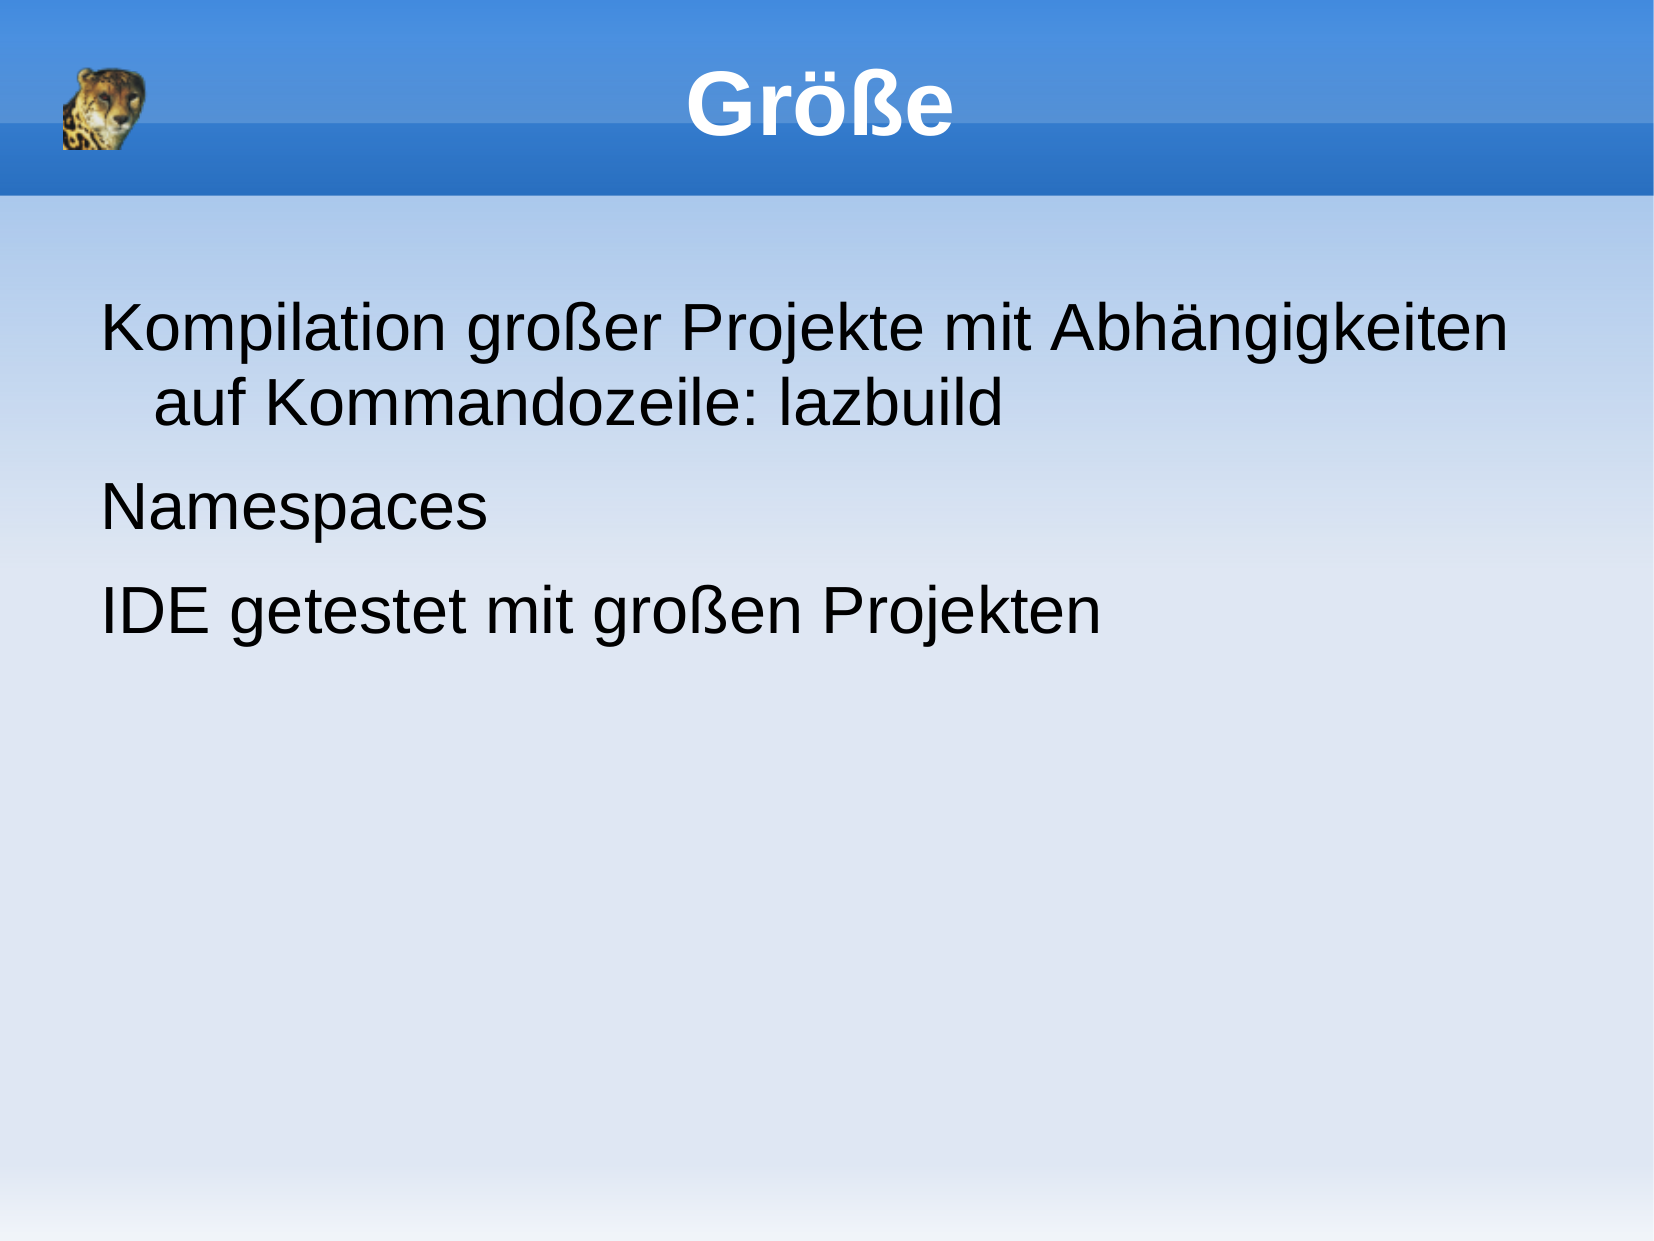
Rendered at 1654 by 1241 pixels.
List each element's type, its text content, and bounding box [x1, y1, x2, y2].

list Kompilation großer Projekte mit Abhängigkeiten auf Kommandozeile: lazbuild Namespaces IDE getestet mit großen Projekten [82, 290, 1571, 1094]
picture [0, 0, 1654, 1241]
title Größe [76, 7, 1565, 200]
